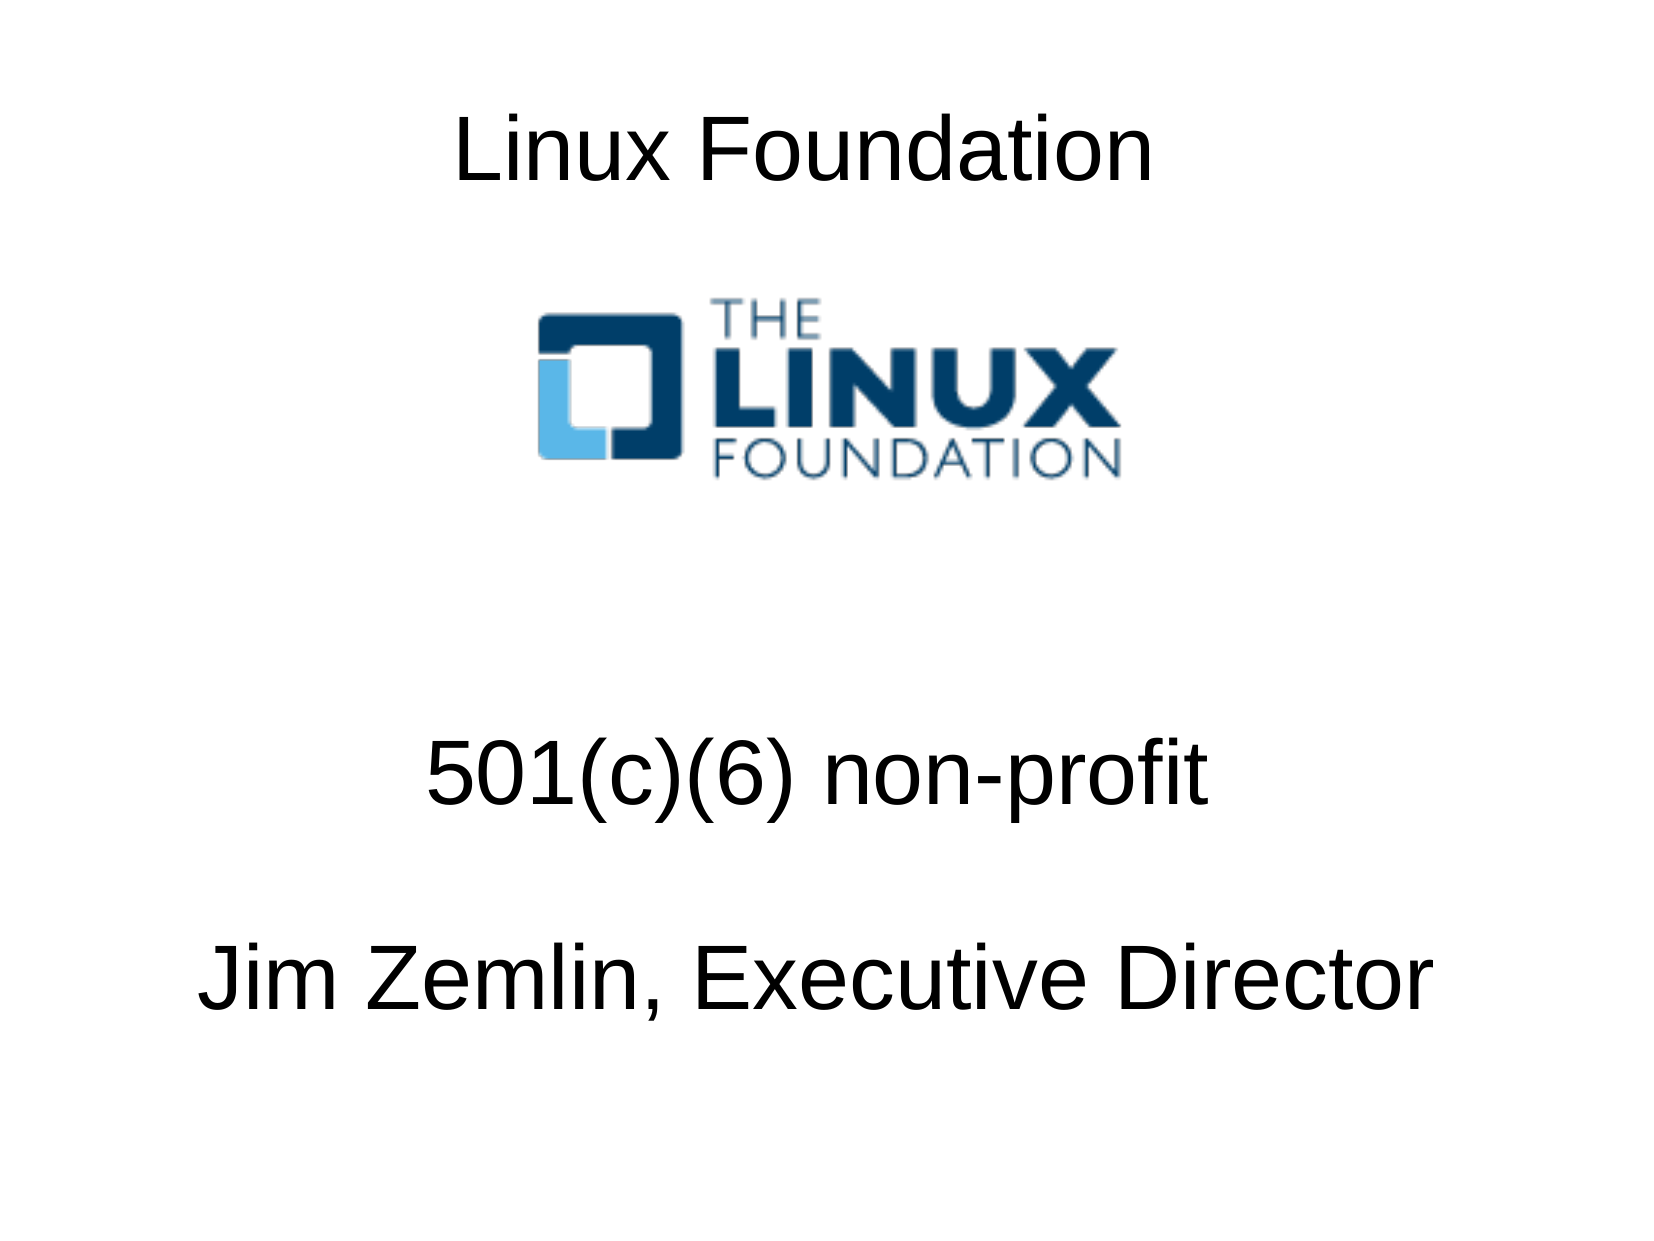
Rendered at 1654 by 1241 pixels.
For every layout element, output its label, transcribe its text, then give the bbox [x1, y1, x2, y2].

picture [467, 279, 1194, 501]
title Linux Foundation [60, 45, 1549, 253]
title 501(c)(6) non-profit Jim Zemlin, Executive Director [60, 570, 1575, 1182]
